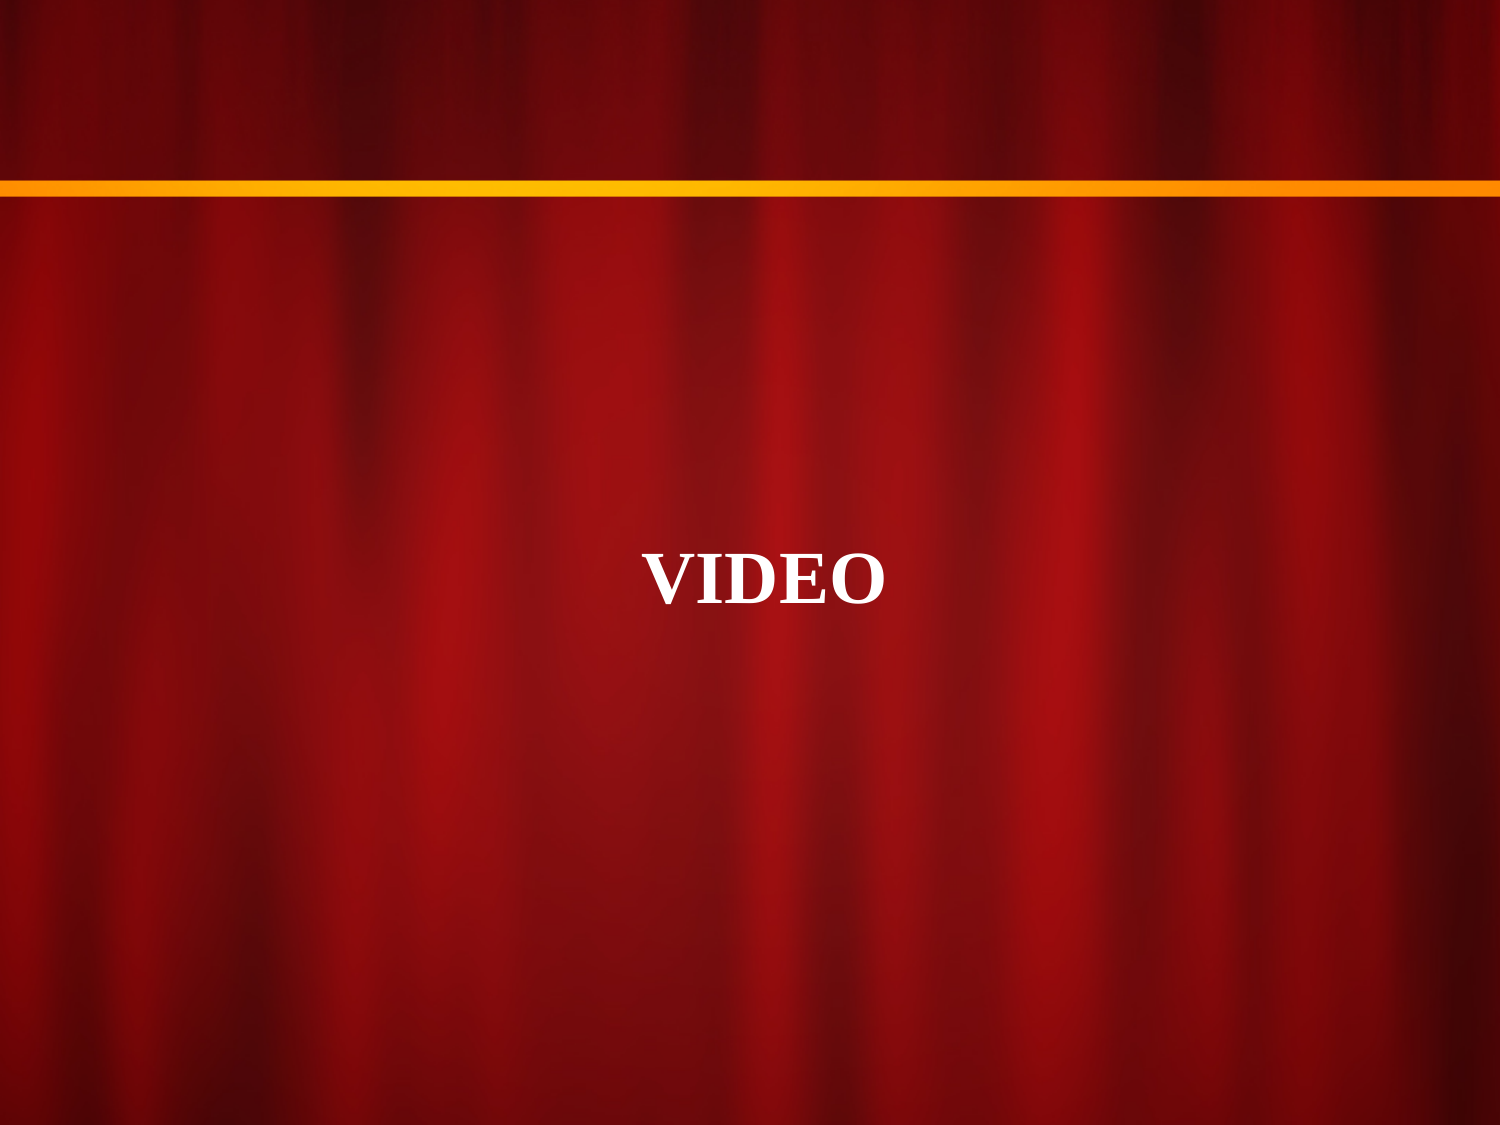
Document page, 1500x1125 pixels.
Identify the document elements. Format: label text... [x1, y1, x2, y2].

picture [0, 0, 1500, 1125]
title VIDEO [89, 530, 1440, 626]
